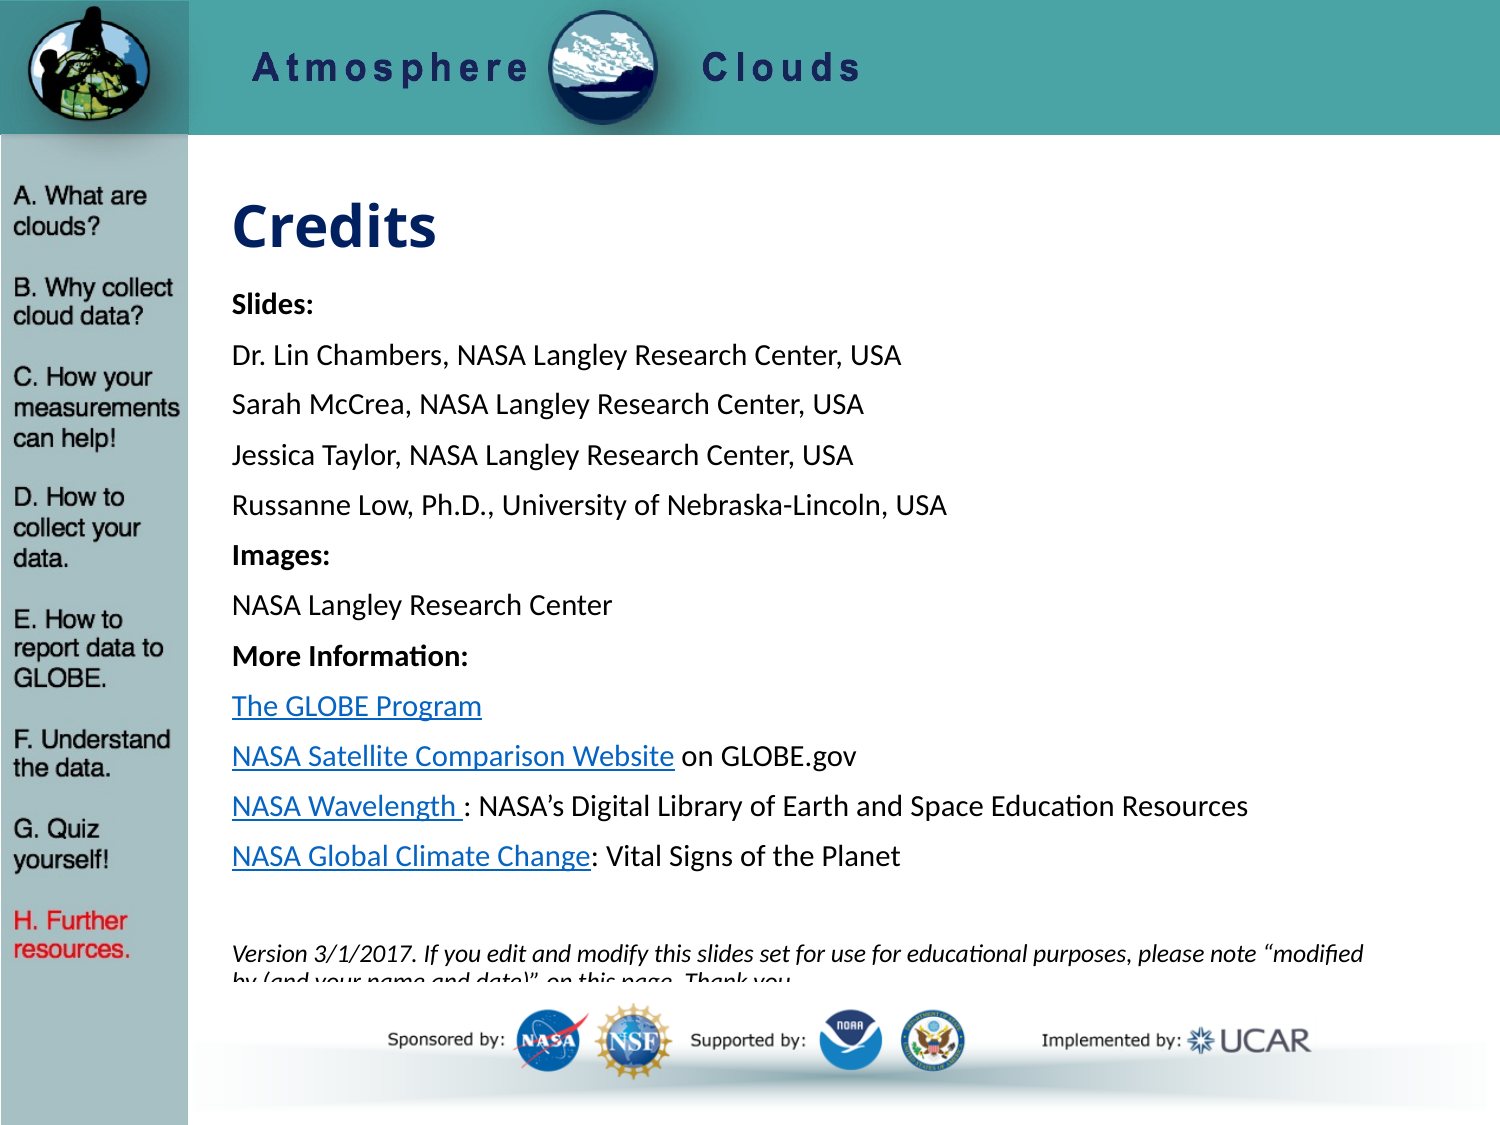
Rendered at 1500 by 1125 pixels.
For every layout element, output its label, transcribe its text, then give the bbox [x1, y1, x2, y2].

list Slides: Dr. Lin Chambers, NASA Langley Research Center, USA Sarah McCrea, NASA Langley Research Center, USA Jessica Taylor, NASA Langley Research Center, USA Russanne Low, Ph.D., University of Nebraska-Lincoln, USA Images: NASA Langley Research Center More Information: The GLOBE Program NASA Satellite Comparison Website on GLOBE.gov NASA Wavelength : NASA’s Digital Library of Earth and Space Education Resources NASA Global Climate Change: Vital Signs of the Planet Version 3/1/2017. If you edit and modify this slides set for use for educational purposes, please note “modified by (and your name and date)” on this page. Thank you. [216, 280, 1397, 982]
title Credits [216, 120, 1394, 280]
picture [0, 0, 1500, 1125]
picture [189, 982, 1487, 1125]
